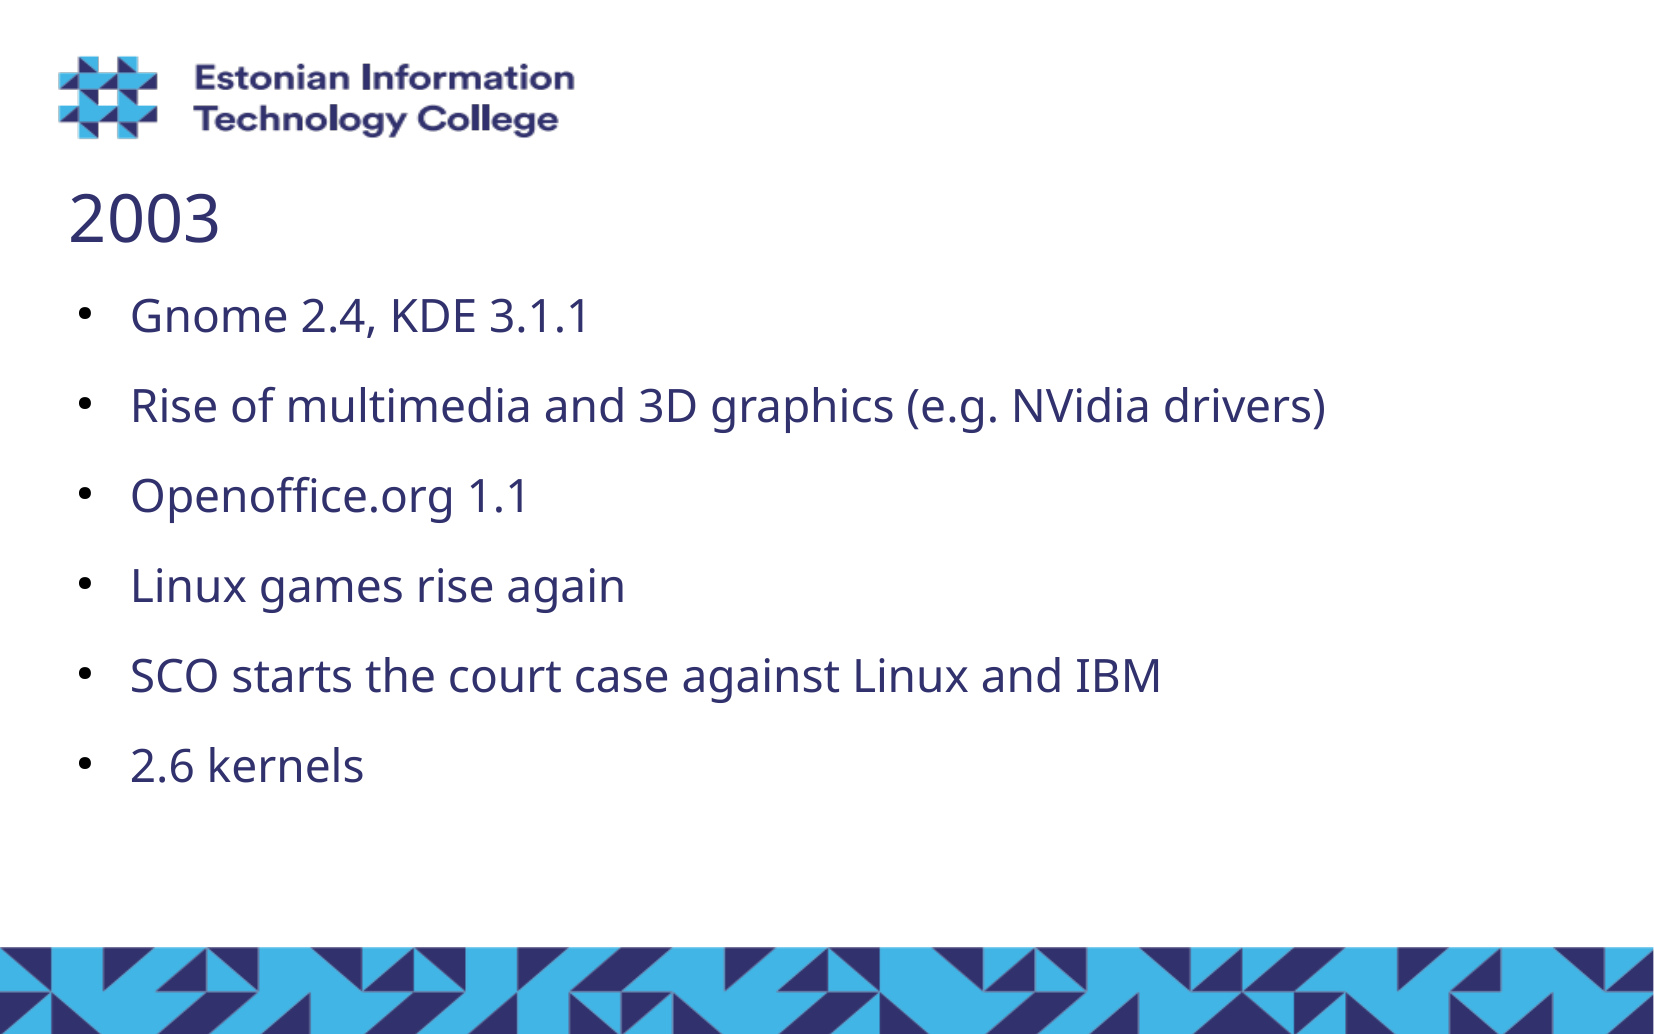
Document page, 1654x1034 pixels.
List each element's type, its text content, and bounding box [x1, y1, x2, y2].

list Gnome 2.4, KDE 3.1.1 Rise of multimedia and 3D graphics (e.g. NVidia drivers) Openoffice.org 1.1 Linux games rise again SCO starts the court case against Linux and IBM 2.6 kernels [59, 283, 1595, 936]
title 2003 [68, 147, 1536, 283]
